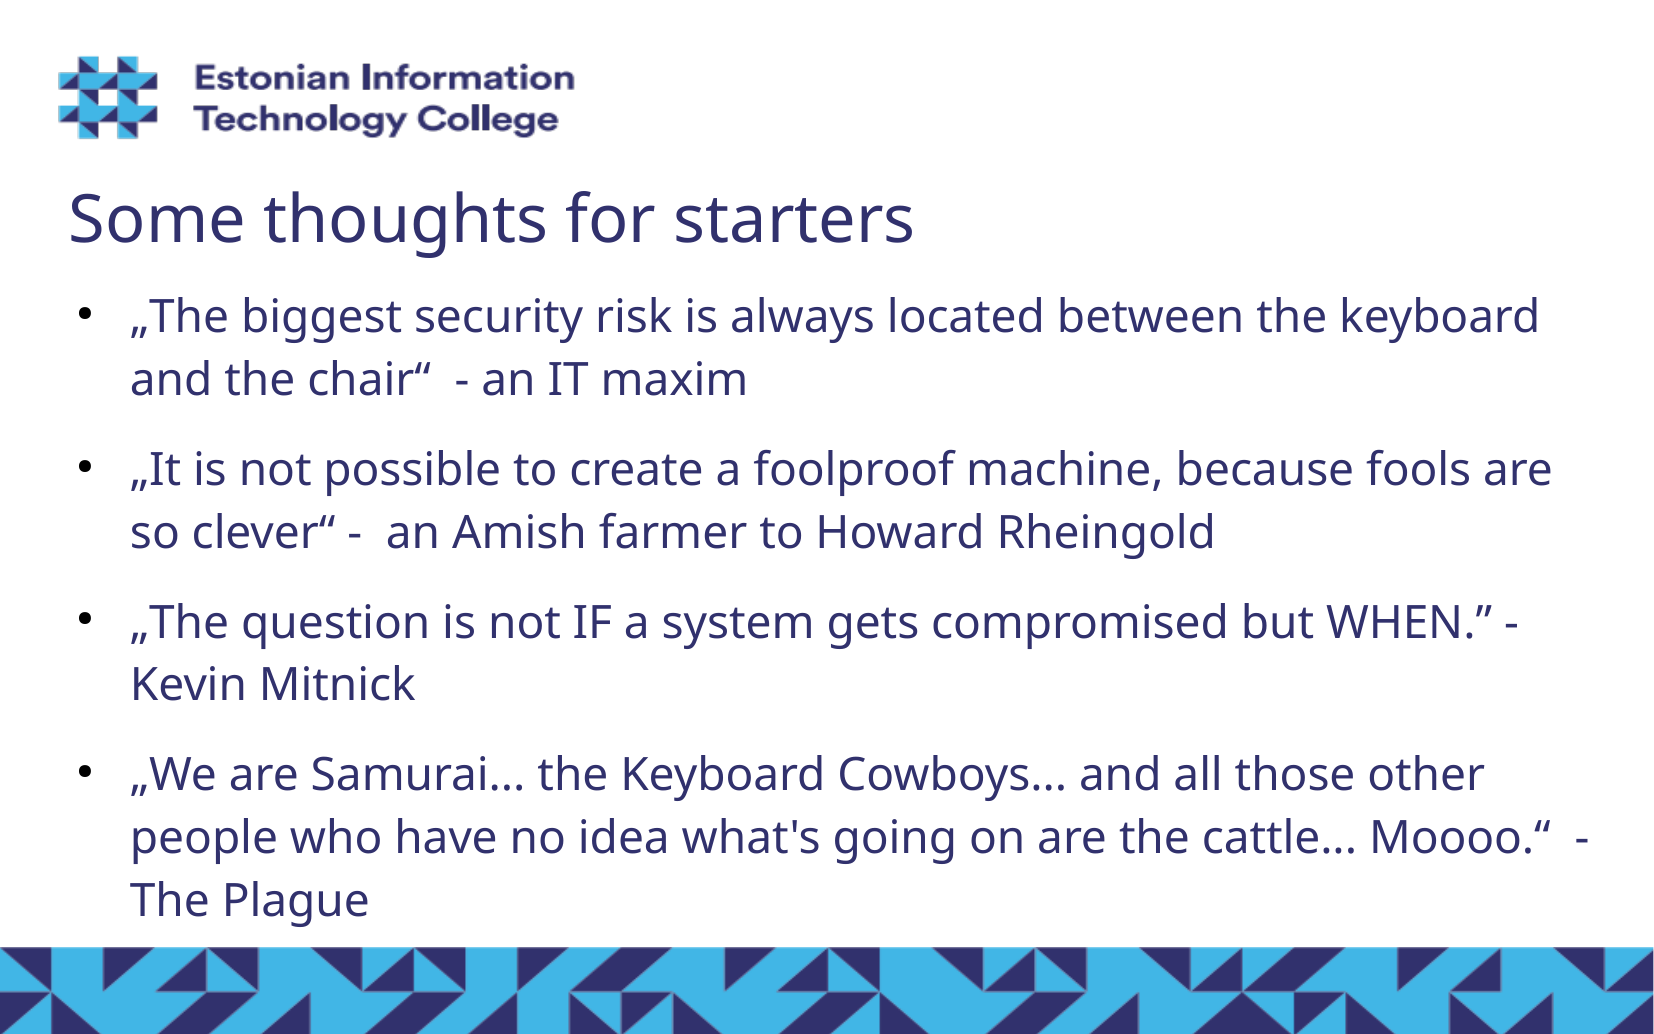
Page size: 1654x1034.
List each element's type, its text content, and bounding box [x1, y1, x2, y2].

list „The biggest security risk is always located between the keyboard and the chair“ - an IT maxim „It is not possible to create a foolproof machine, because fools are so clever“ - an Amish farmer to Howard Rheingold „The question is not IF a system gets compromised but WHEN.” - Kevin Mitnick „We are Samurai... the Keyboard Cowboys... and all those other people who have no idea what's going on are the cattle... Moooo.“ - The Plague [59, 283, 1595, 936]
title Some thoughts for starters [68, 147, 1536, 283]
